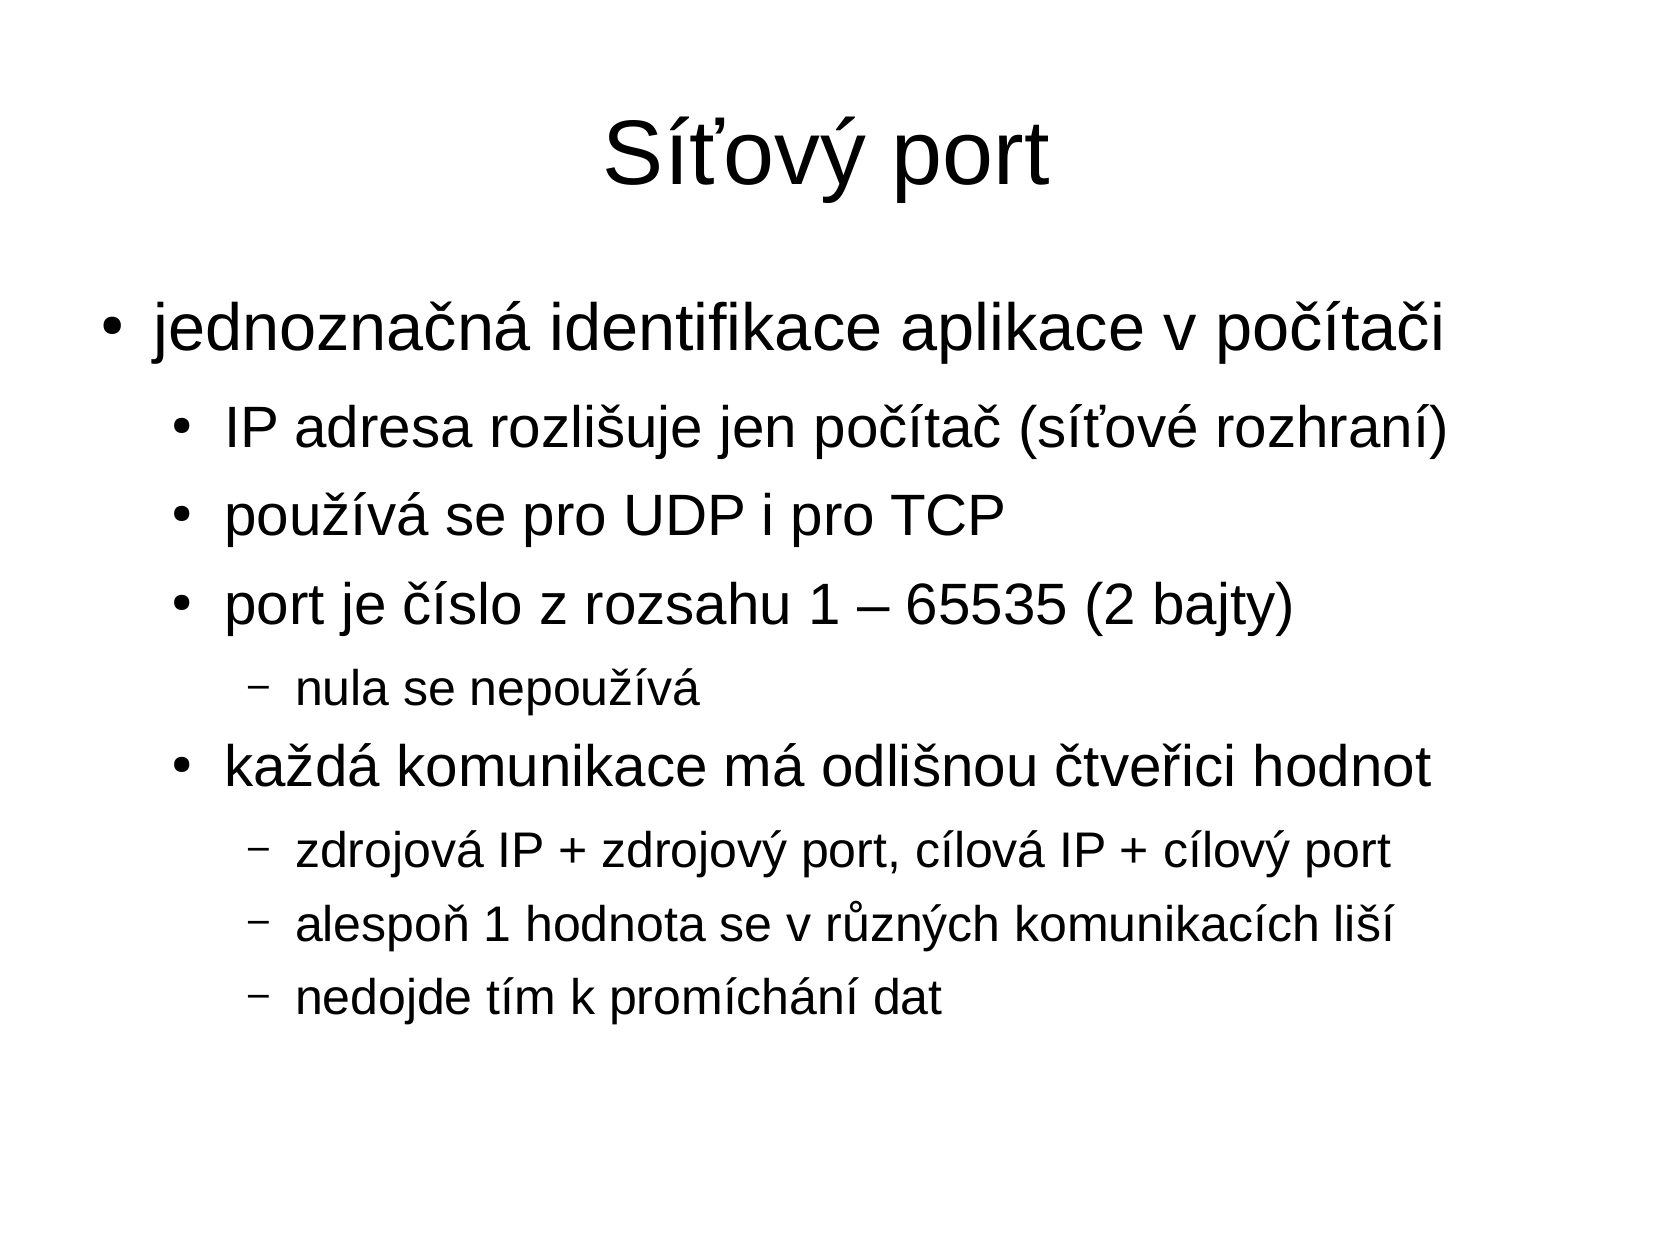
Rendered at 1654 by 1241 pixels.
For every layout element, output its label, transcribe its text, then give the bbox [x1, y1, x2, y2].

title Síťový port [82, 49, 1571, 257]
list jednoznačná identifikace aplikace v počítači IP adresa rozlišuje jen počítač (síťové rozhraní) používá se pro UDP i pro TCP port je číslo z rozsahu 1 – 65535 (2 bajty) nula se nepoužívá každá komunikace má odlišnou čtveřici hodnot zdrojová IP + zdrojový port, cílová IP + cílový port alespoň 1 hodnota se v různých komunikacích liší nedojde tím k promíchání dat [82, 290, 1571, 1218]
